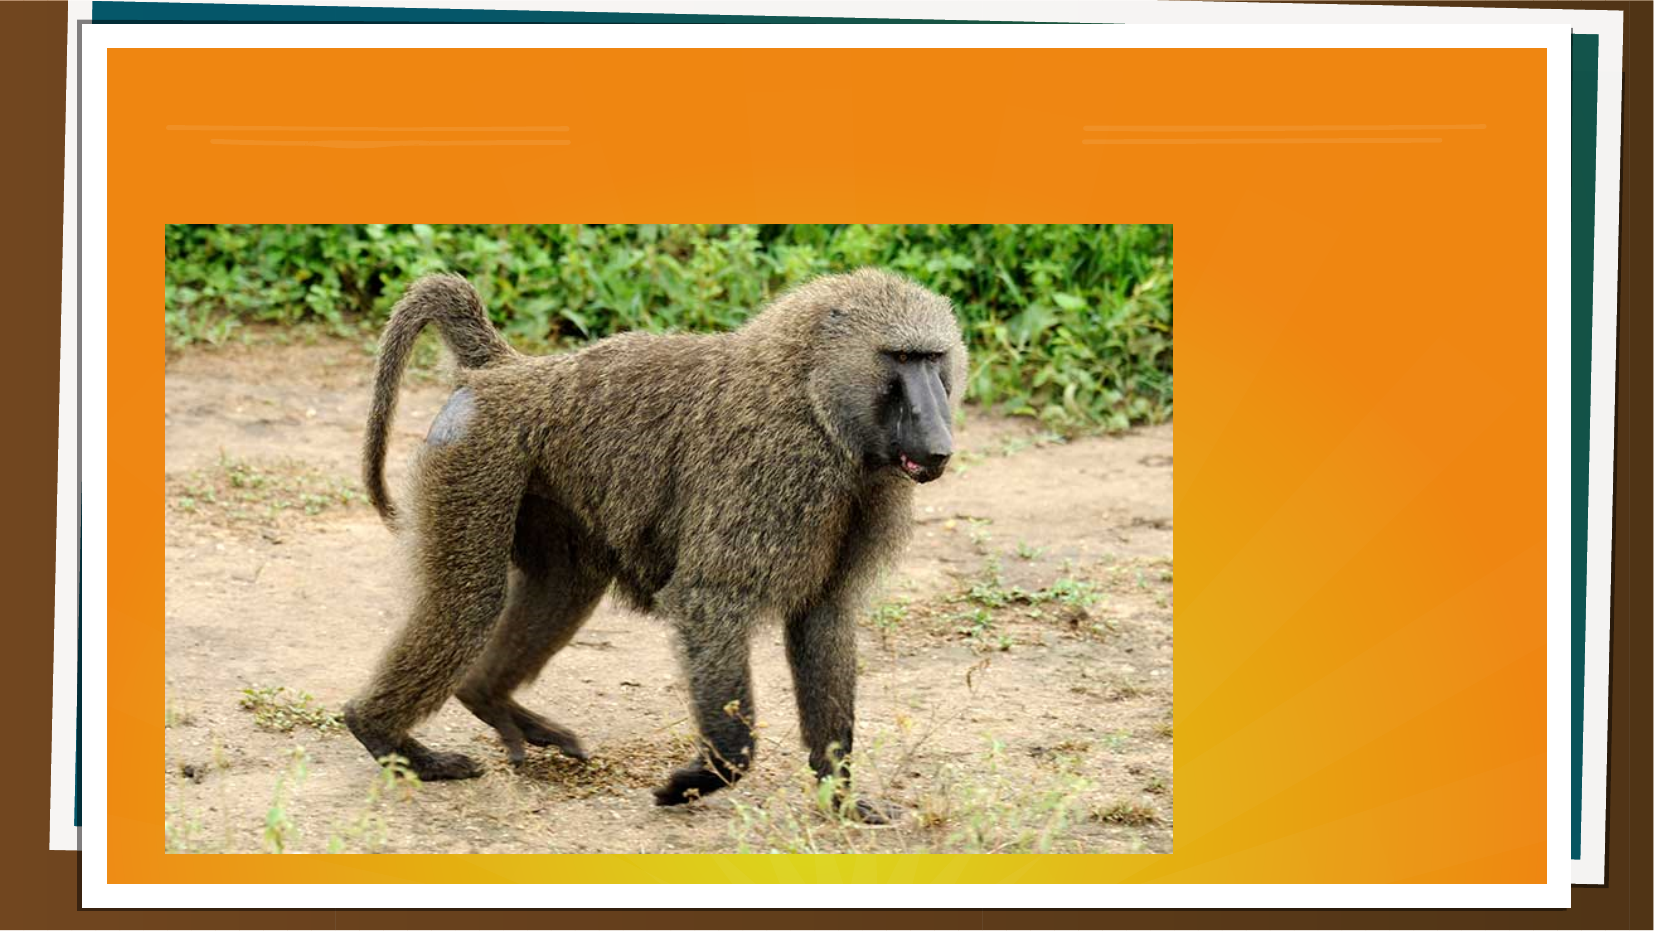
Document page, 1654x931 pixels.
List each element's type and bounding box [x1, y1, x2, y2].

picture [165, 224, 1173, 854]
